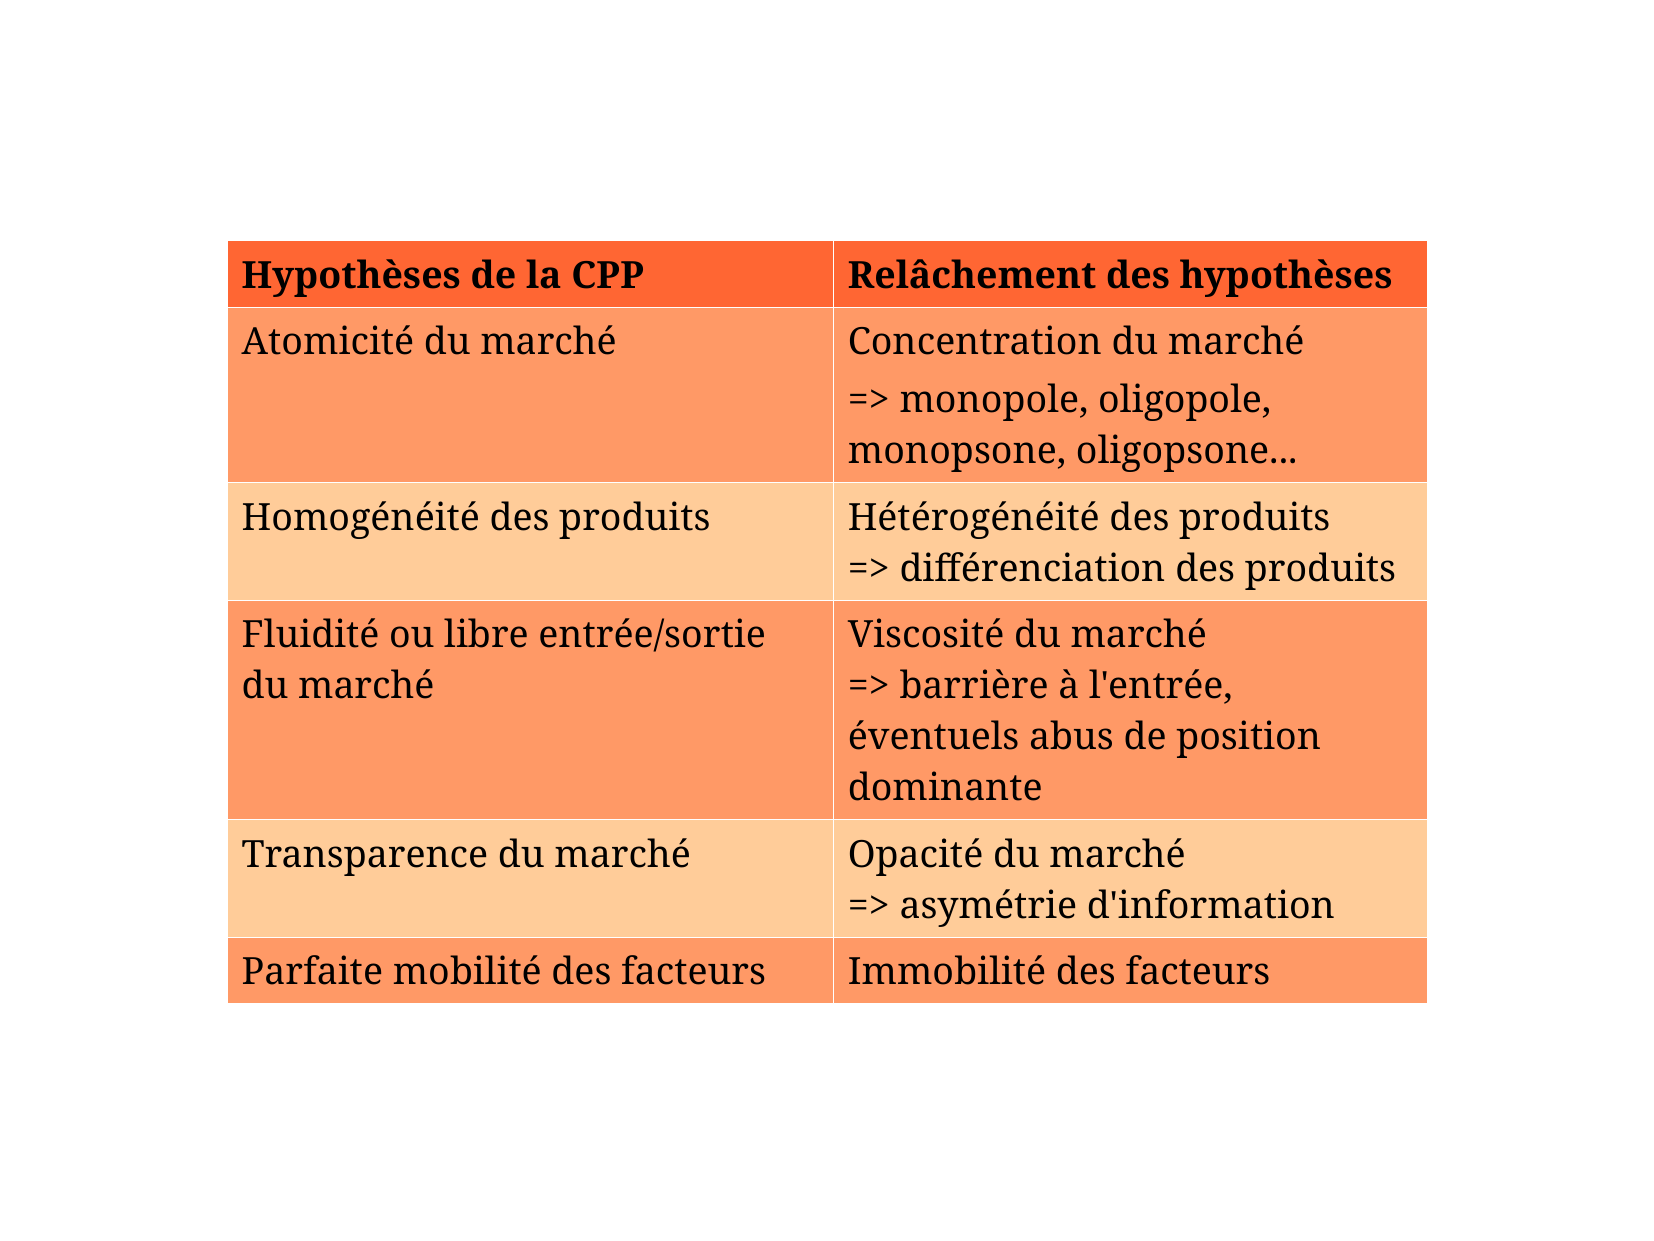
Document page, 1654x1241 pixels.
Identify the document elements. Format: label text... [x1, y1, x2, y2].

table_cell Immobilité des facteurs [834, 938, 1427, 1003]
table_cell Viscosité du marché => barrière à l'entrée, éventuels abus de position dominante [834, 601, 1427, 819]
table_cell Atomicité du marché [228, 308, 833, 482]
table_cell Concentration du marché => monopole, oligopole, monopsone, oligopsone... [834, 308, 1427, 482]
table_cell Parfaite mobilité des facteurs [228, 938, 833, 1003]
table_header Relâchement des hypothèses [834, 241, 1427, 307]
table_cell Fluidité ou libre entrée/sortie du marché [228, 601, 833, 819]
table_cell Homogénéité des produits [228, 483, 833, 600]
table_header Hypothèses de la CPP [228, 241, 833, 307]
table_cell Hétérogénéité des produits => différenciation des produits [834, 483, 1427, 600]
table_cell Opacité du marché => asymétrie d'information [834, 820, 1427, 937]
table_cell Transparence du marché [228, 820, 833, 937]
